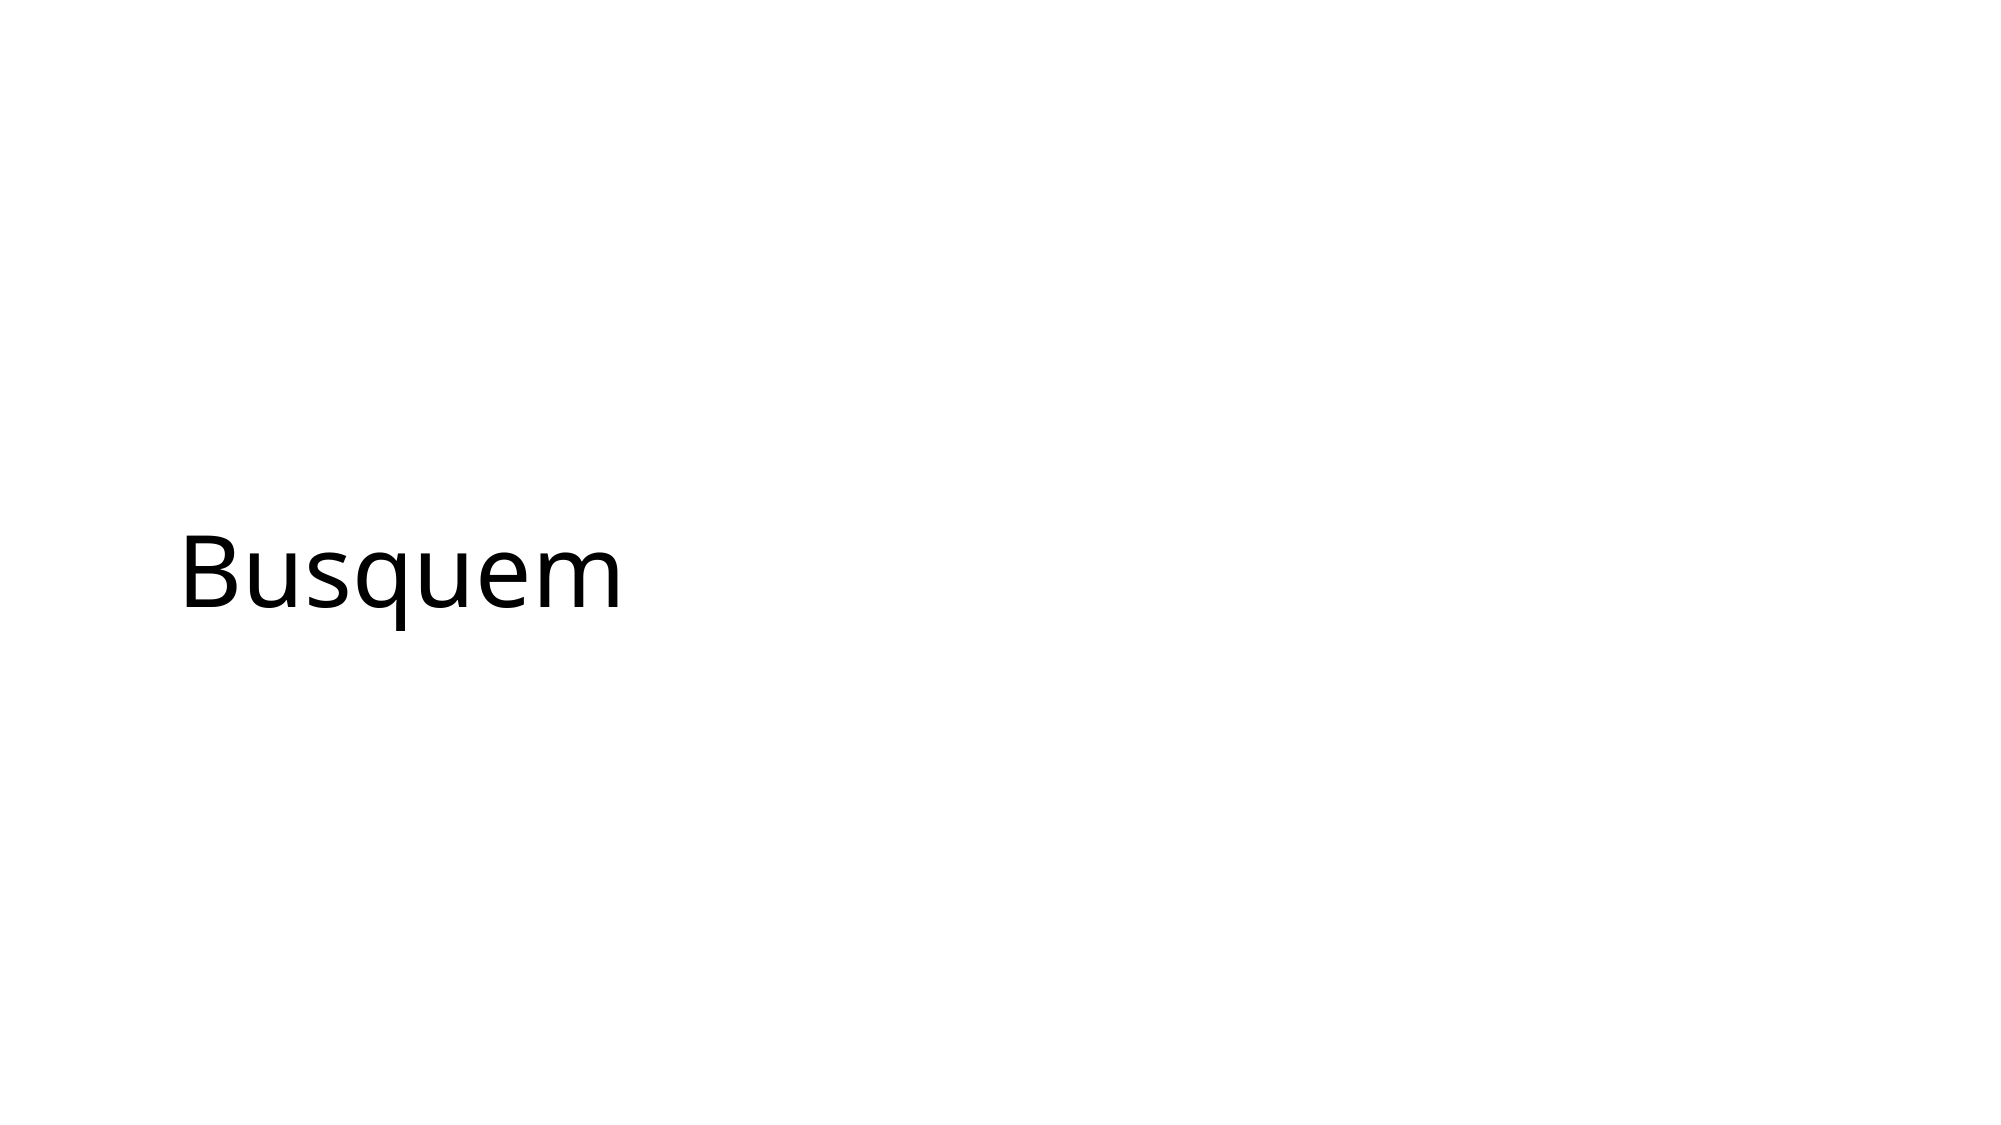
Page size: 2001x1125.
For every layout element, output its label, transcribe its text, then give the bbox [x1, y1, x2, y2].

text_box Busquem [162, 419, 1832, 732]
